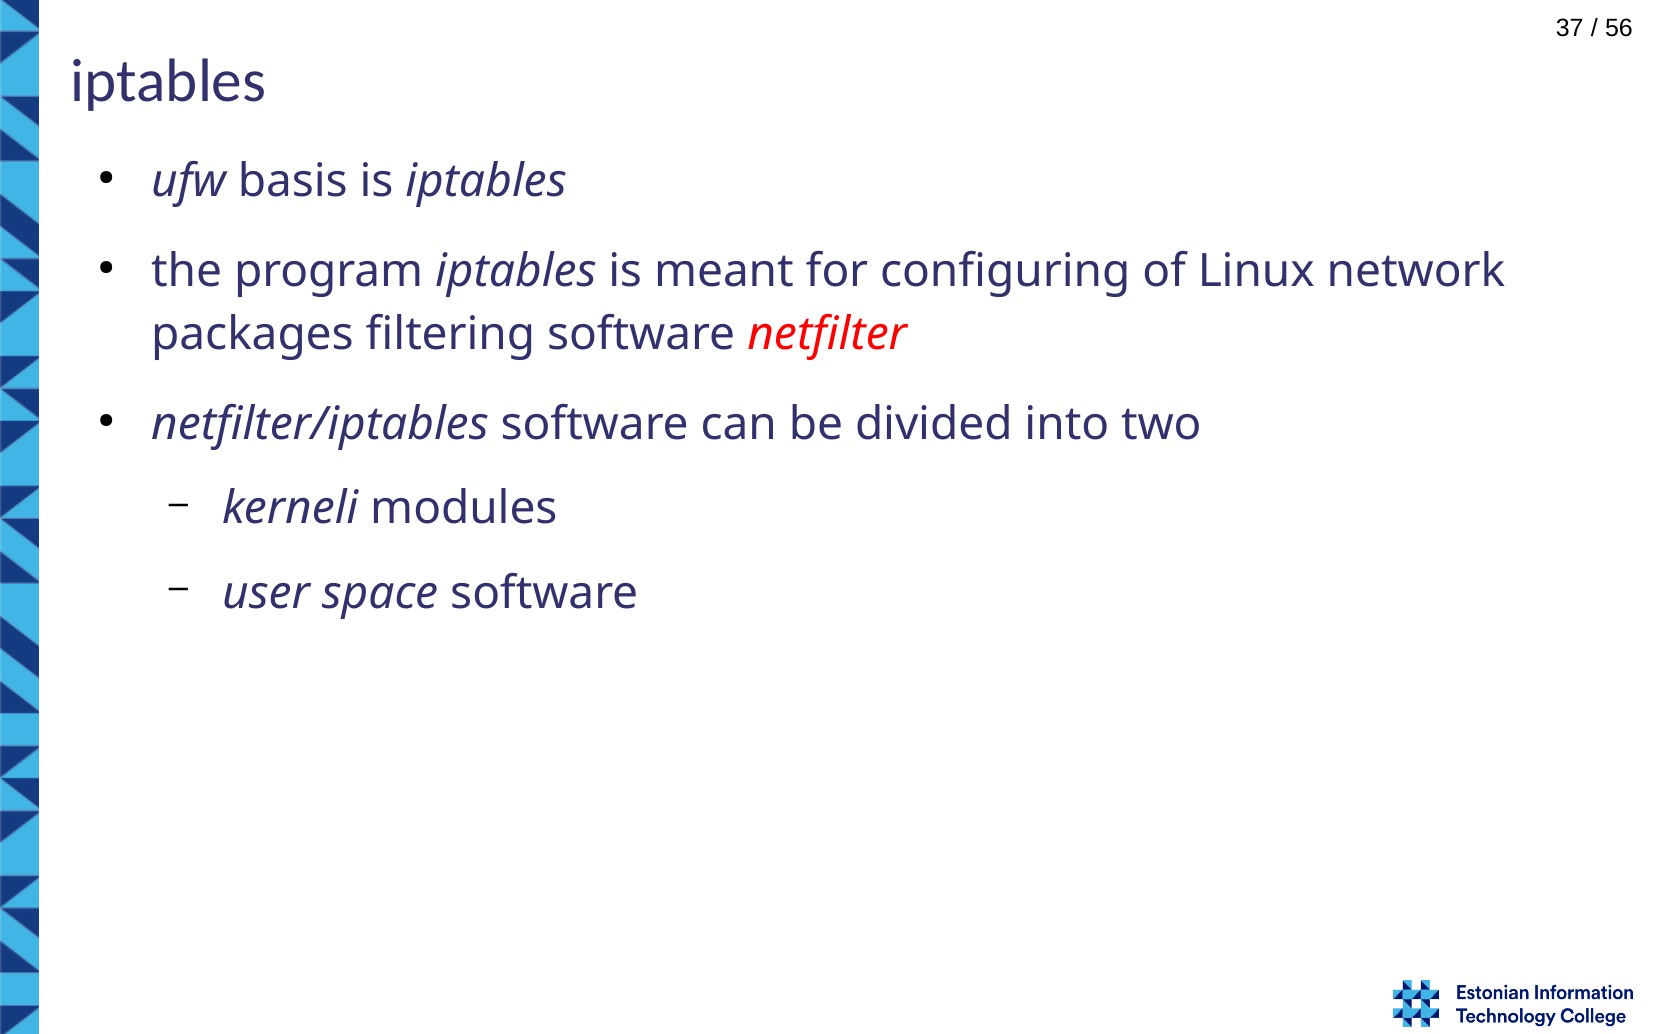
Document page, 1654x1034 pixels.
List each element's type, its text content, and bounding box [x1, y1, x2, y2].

picture [1393, 980, 1633, 1027]
title iptables [70, 41, 1630, 130]
list ufw basis is iptables the program iptables is meant for configuring of Linux network packages filtering software netfilter netfilter/iptables software can be divided into two kerneli modules user space software [80, 147, 1536, 891]
